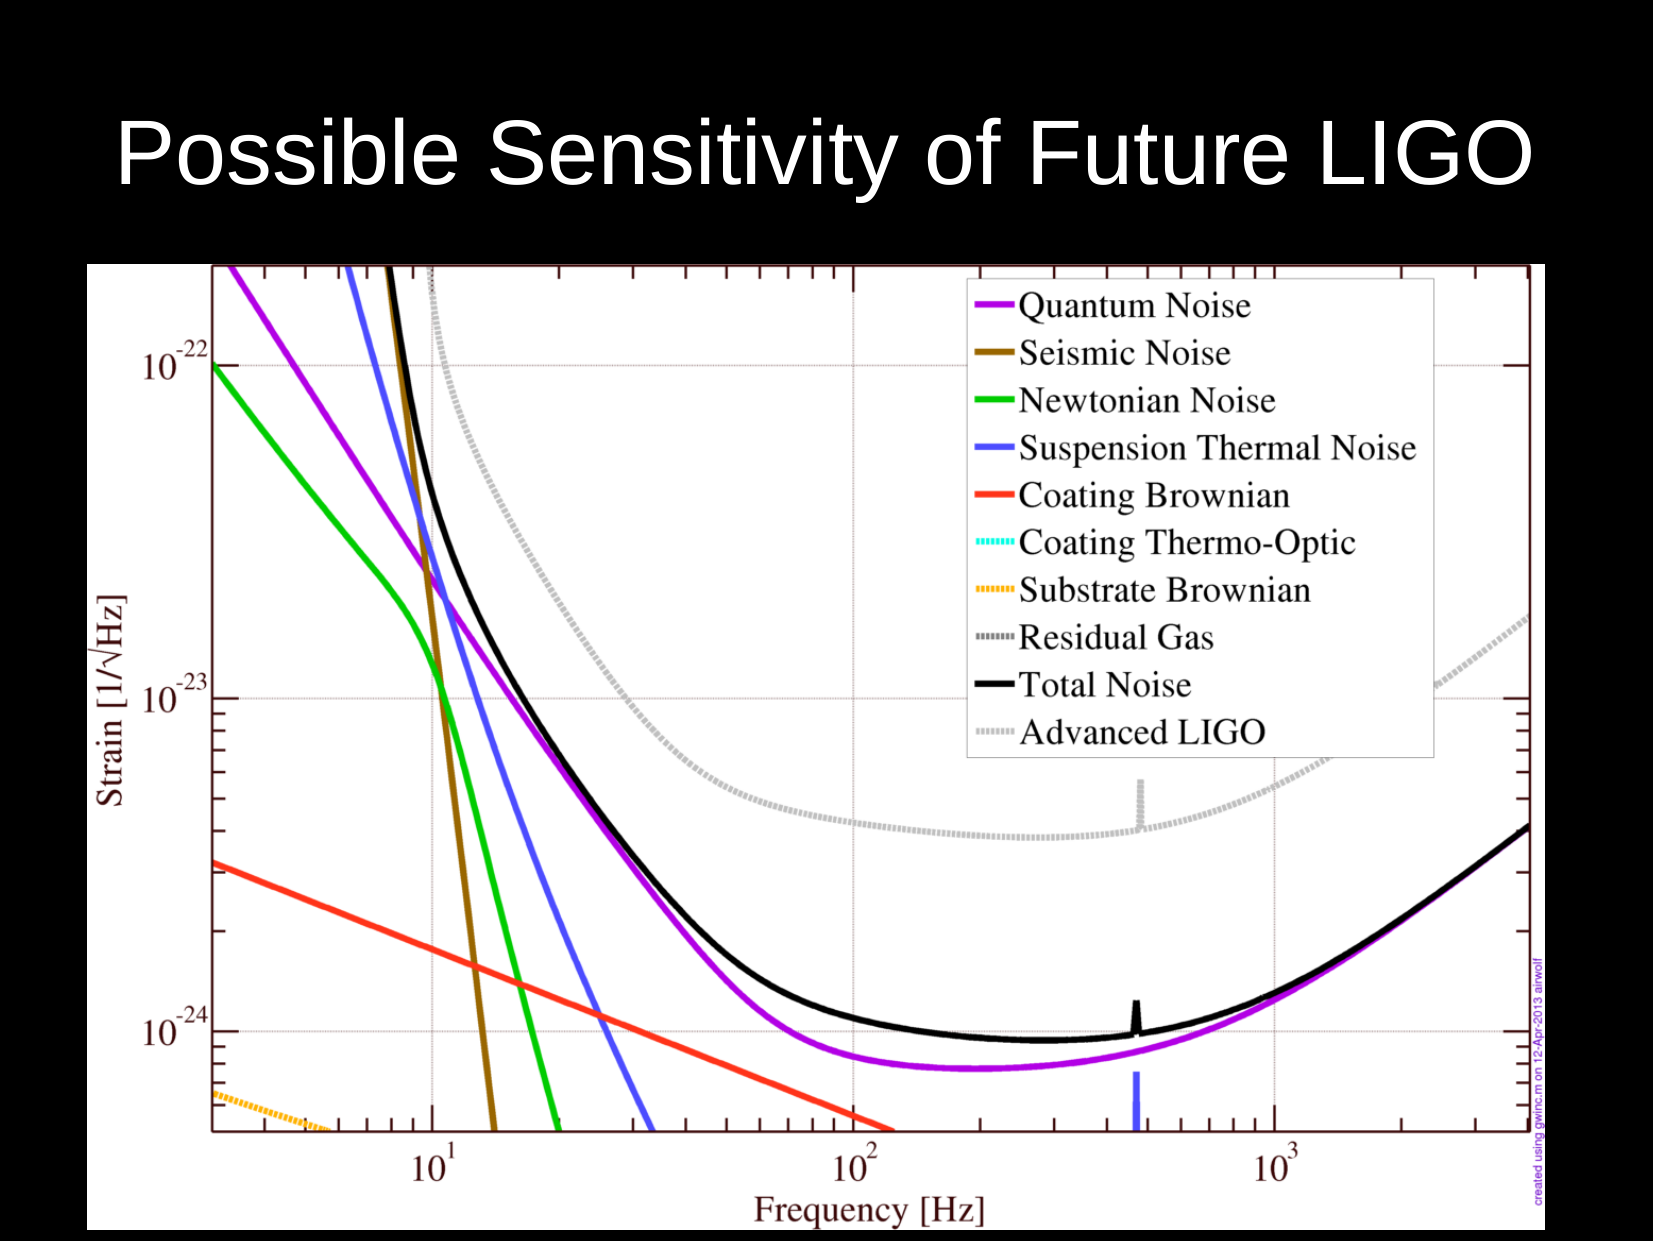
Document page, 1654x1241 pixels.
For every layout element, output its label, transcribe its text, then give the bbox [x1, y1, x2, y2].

title Possible Sensitivity of Future LIGO [82, 49, 1571, 257]
picture [87, 264, 1546, 1231]
